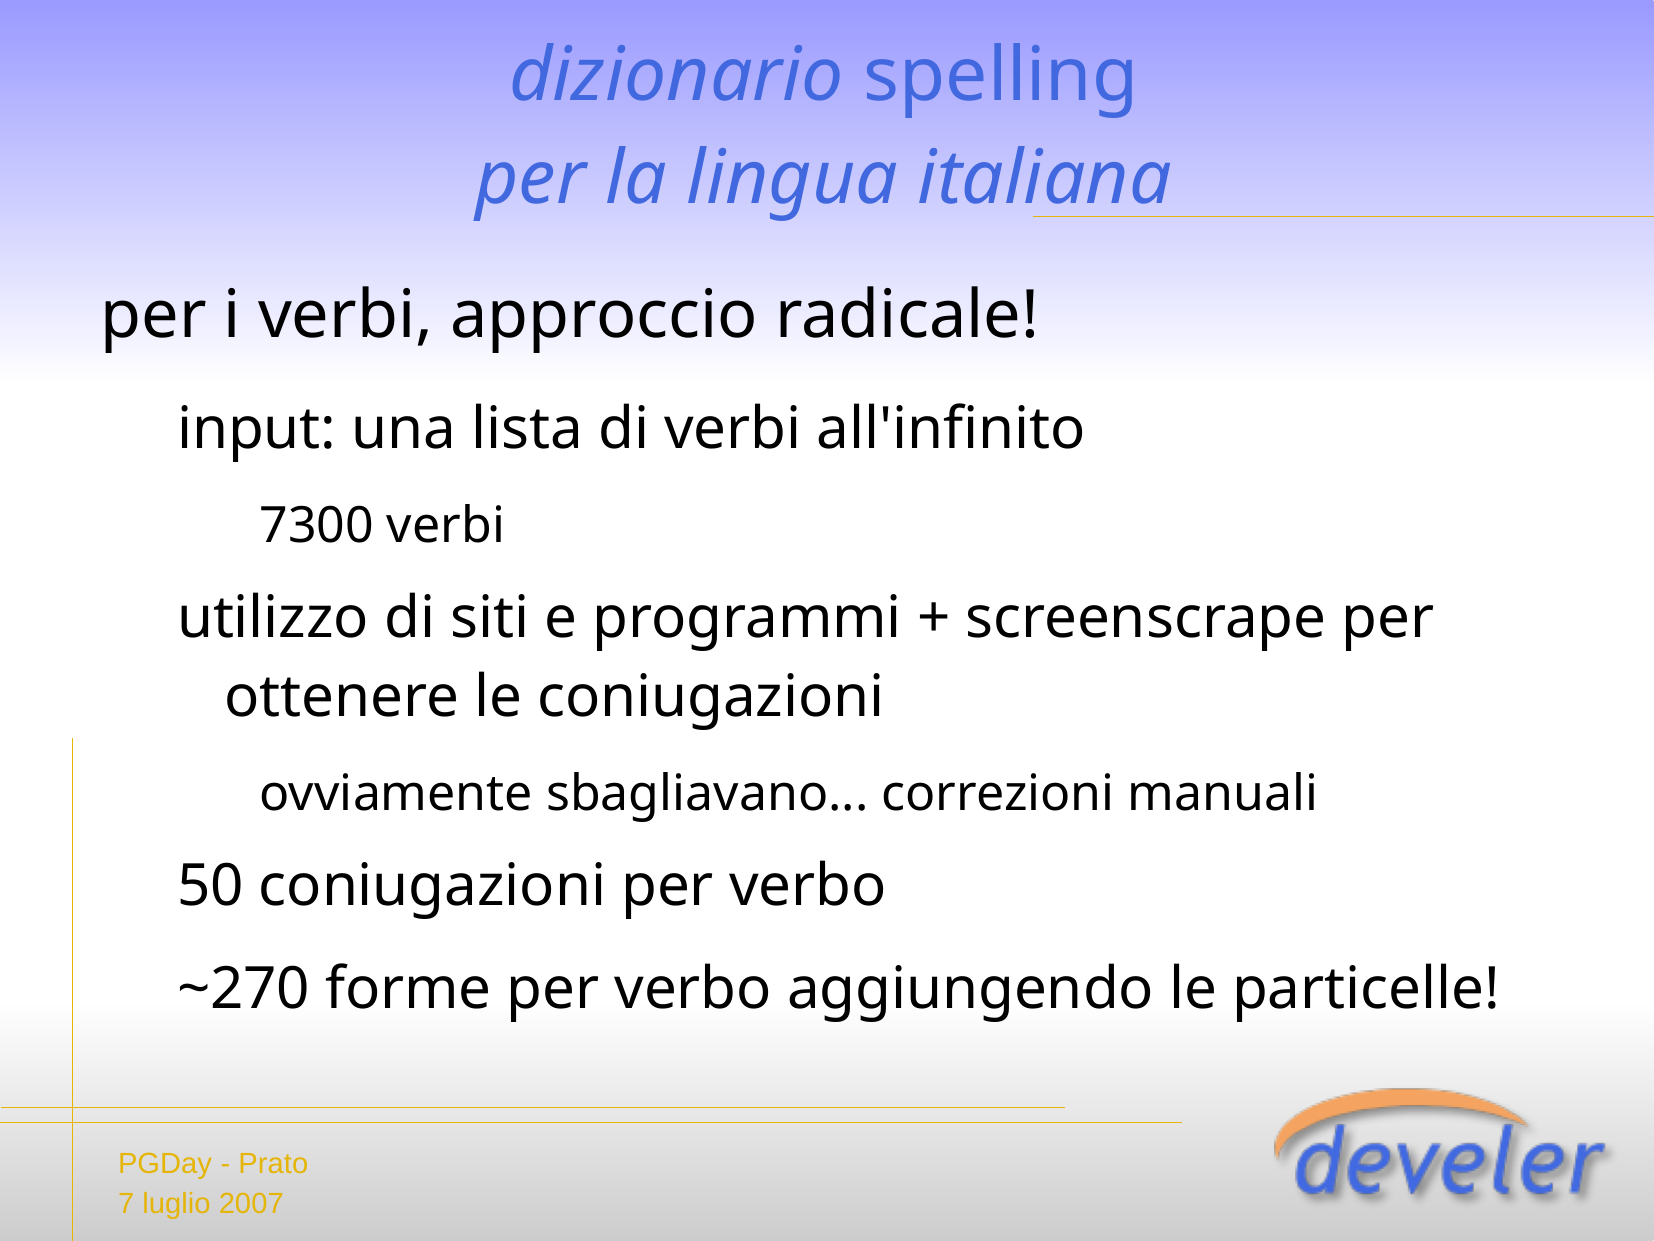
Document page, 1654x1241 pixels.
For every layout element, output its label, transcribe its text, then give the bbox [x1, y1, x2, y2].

picture [1269, 1083, 1622, 1211]
title dizionario spelling per la lingua italiana [82, 29, 1565, 217]
list per i verbi, approccio radicale! input: una lista di verbi all'infinito 7300 verbi utilizzo di siti e programmi + screenscrape per ottenere le coniugazioni ovviamente sbagliavano... correzioni manuali 50 coniugazioni per verbo ~270 forme per verbo aggiungendo le particelle! [82, 265, 1571, 1093]
